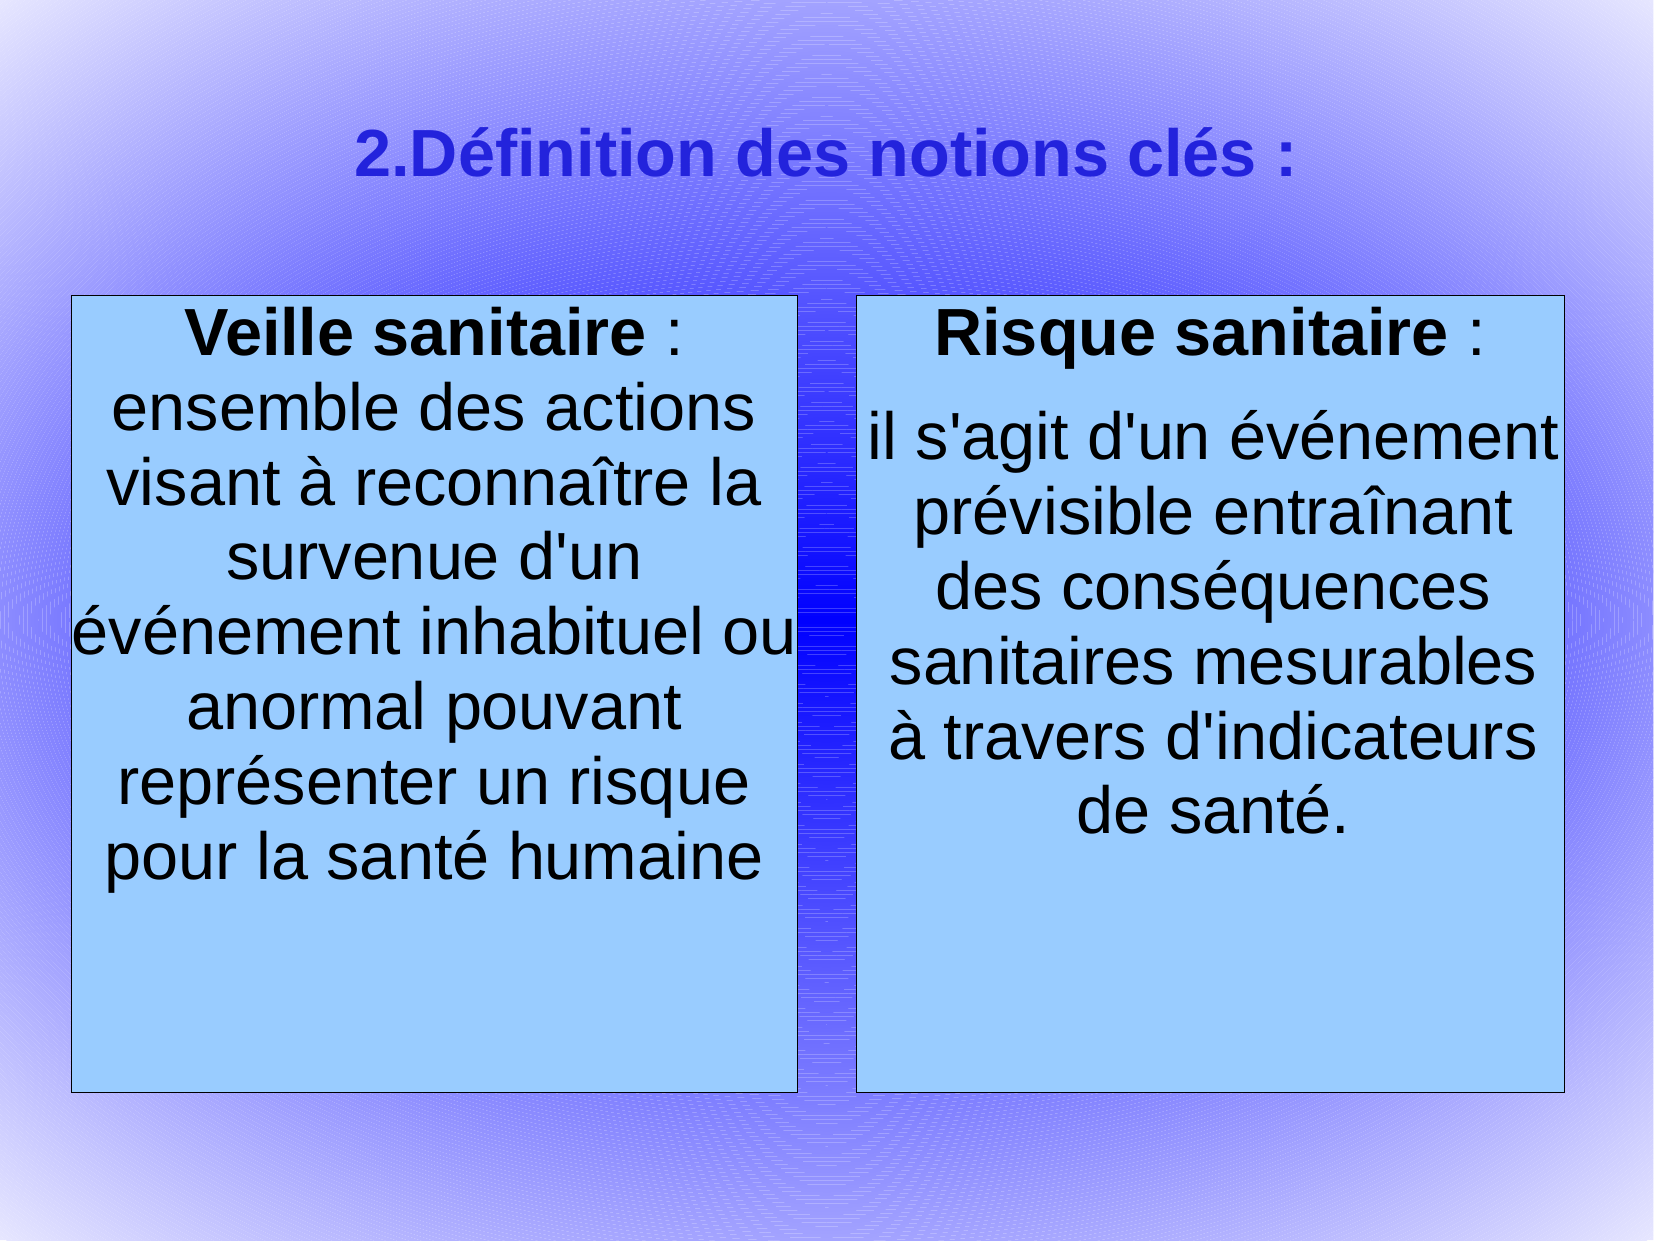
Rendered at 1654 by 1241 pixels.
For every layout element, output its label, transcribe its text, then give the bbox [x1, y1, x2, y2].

title 2.Définition des notions clés : [82, 49, 1571, 257]
list Risque sanitaire : il s'agit d'un événement prévisible entraînant des conséquences sanitaires mesurables à travers d'indicateurs de santé. [856, 295, 1565, 1093]
list Veille sanitaire : ensemble des actions visant à reconnaître la survenue d'un événement inhabituel ou anormal pouvant représenter un risque pour la santé humaine [71, 295, 798, 1093]
